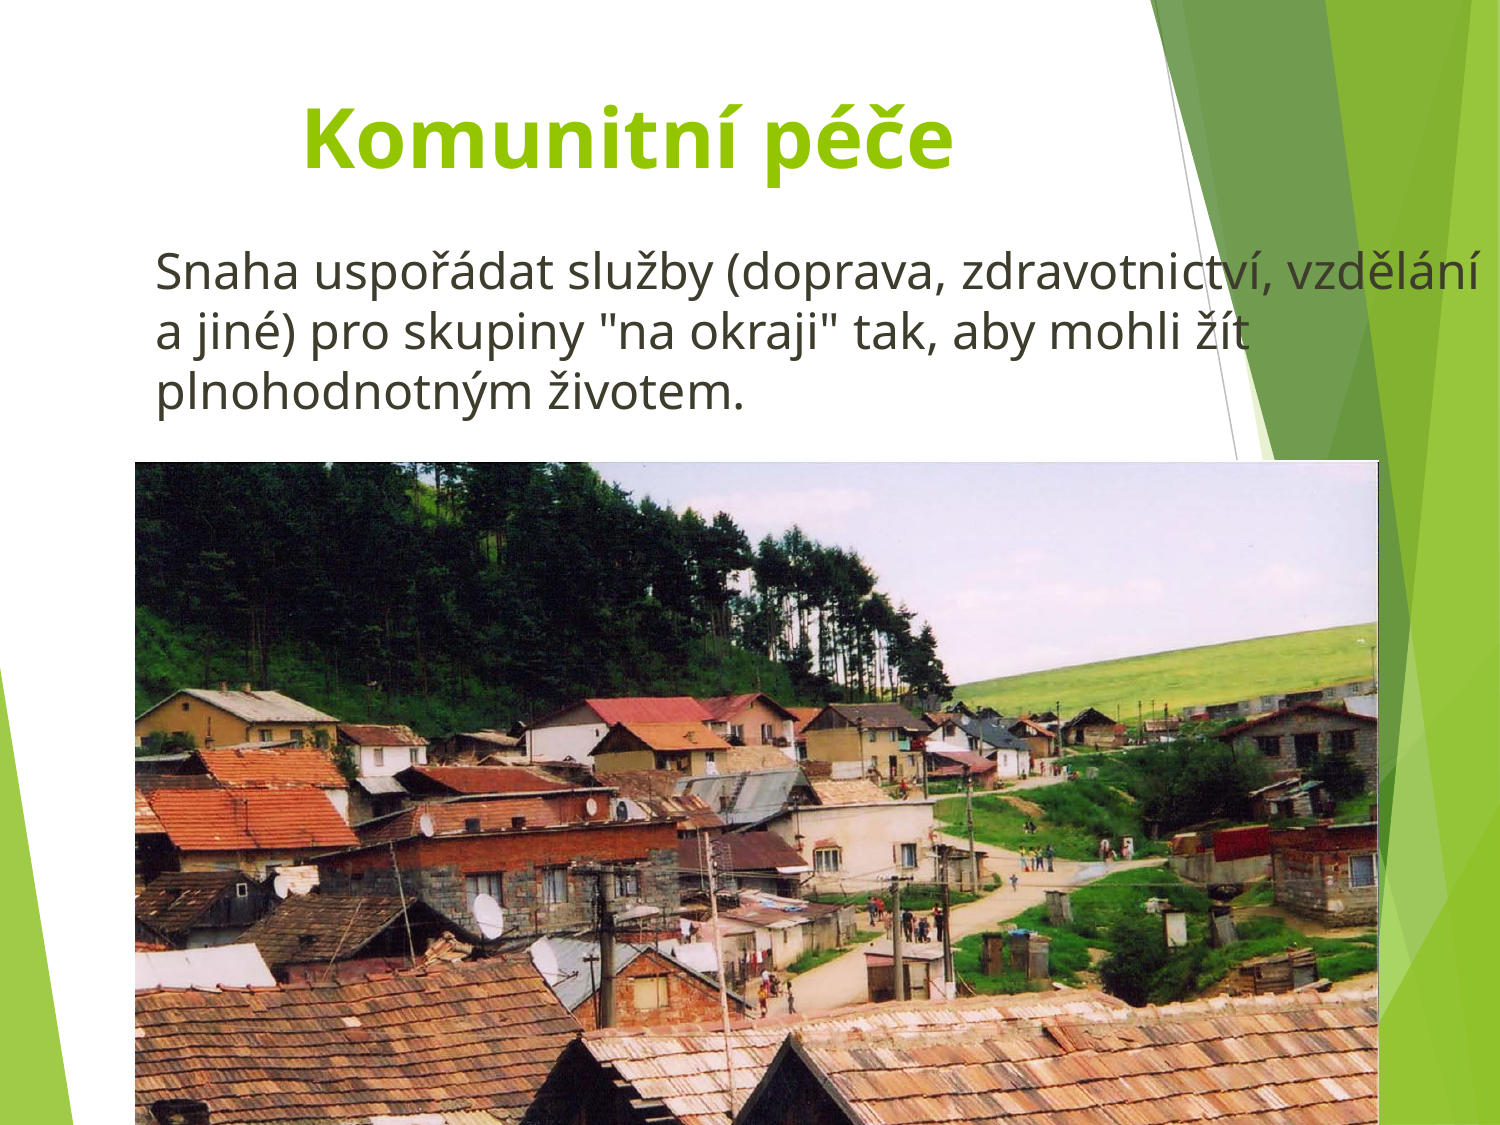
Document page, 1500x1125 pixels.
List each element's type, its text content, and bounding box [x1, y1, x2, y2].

list Snaha uspořádat služby (doprava, zdravotnictví, vzdělání a jiné) pro skupiny "na okraji" tak, aby mohli žít plnohodnotným životem. [117, 231, 1500, 796]
picture [135, 460, 1379, 1125]
title Komunitní péče [78, 0, 1179, 173]
